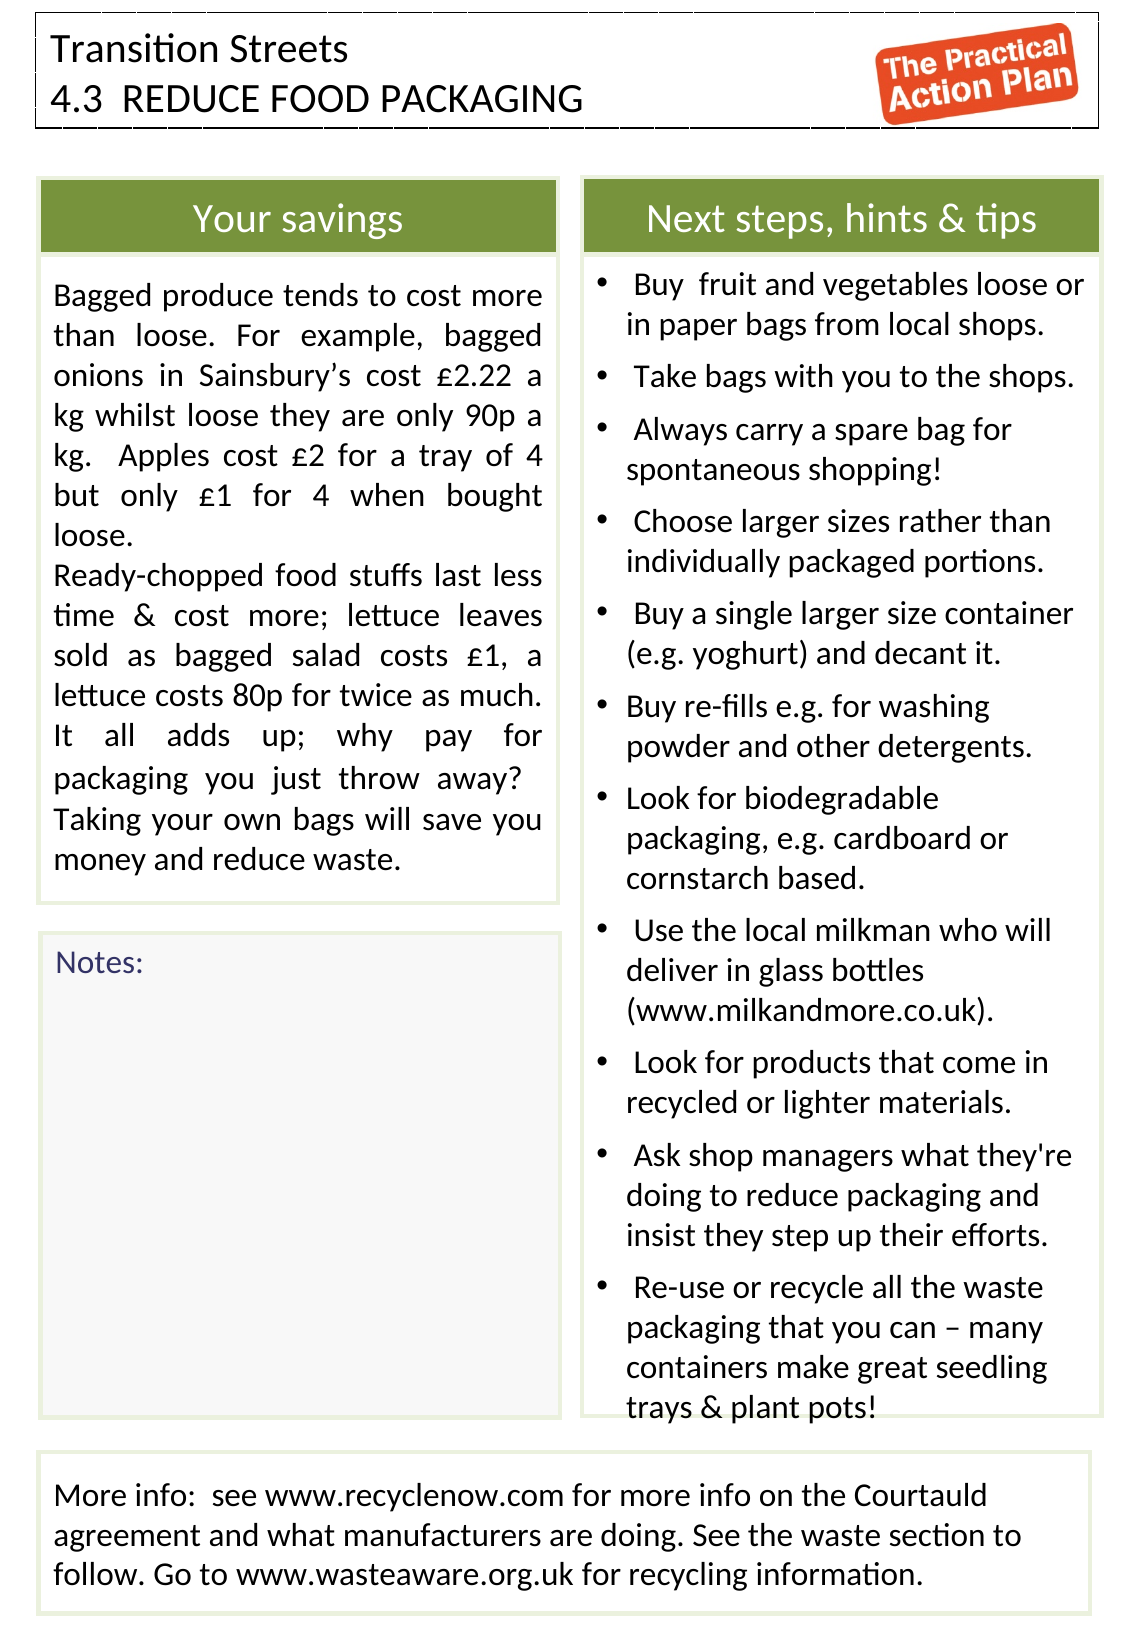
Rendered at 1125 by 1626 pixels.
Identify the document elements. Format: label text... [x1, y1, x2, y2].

text_box Next steps, hints & tips [581, 177, 1102, 254]
text_box Bagged produce tends to cost more than loose. For example, bagged onions in Sainsbury’s cost £2.22 a kg whilst loose they are only 90p a kg. Apples cost £2 for a tray of 4 but only £1 for 4 when bought loose. Ready-chopped food stuffs last less time & cost more; lettuce leaves sold as bagged salad costs £1, a lettuce costs 80p for twice as much. It all adds up; why pay for packaging you just throw away? Taking your own bags will save you money and reduce waste. [38, 255, 559, 903]
text_box Buy fruit and vegetables loose or in paper bags from local shops. Take bags with you to the shops. Always carry a spare bag for spontaneous shopping! Choose larger sizes rather than individually packaged portions. Buy a single larger size container (e.g. yoghurt) and decant it. Buy re-fills e.g. for washing powder and other detergents. Look for biodegradable packaging, e.g. cardboard or cornstarch based. Use the local milkman who will deliver in glass bottles (www.milkandmore.co.uk). Look for products that come in recycled or lighter materials. Ask shop managers what they're doing to reduce packaging and insist they step up their efforts. Re-use or recycle all the waste packaging that you can – many containers make great seedling trays & plant pots! [581, 254, 1102, 1417]
text_box Notes: [40, 932, 561, 1418]
text_box Transition Streets 4.3 REDUCE FOOD PACKAGING [35, 12, 1099, 129]
text_box Your savings [38, 177, 559, 255]
text_box More info: see www.recyclenow.com for more info on the Courtauld agreement and what manufacturers are doing. See the waste section to follow. Go to www.wasteaware.org.uk for recycling information. [38, 1451, 1090, 1614]
